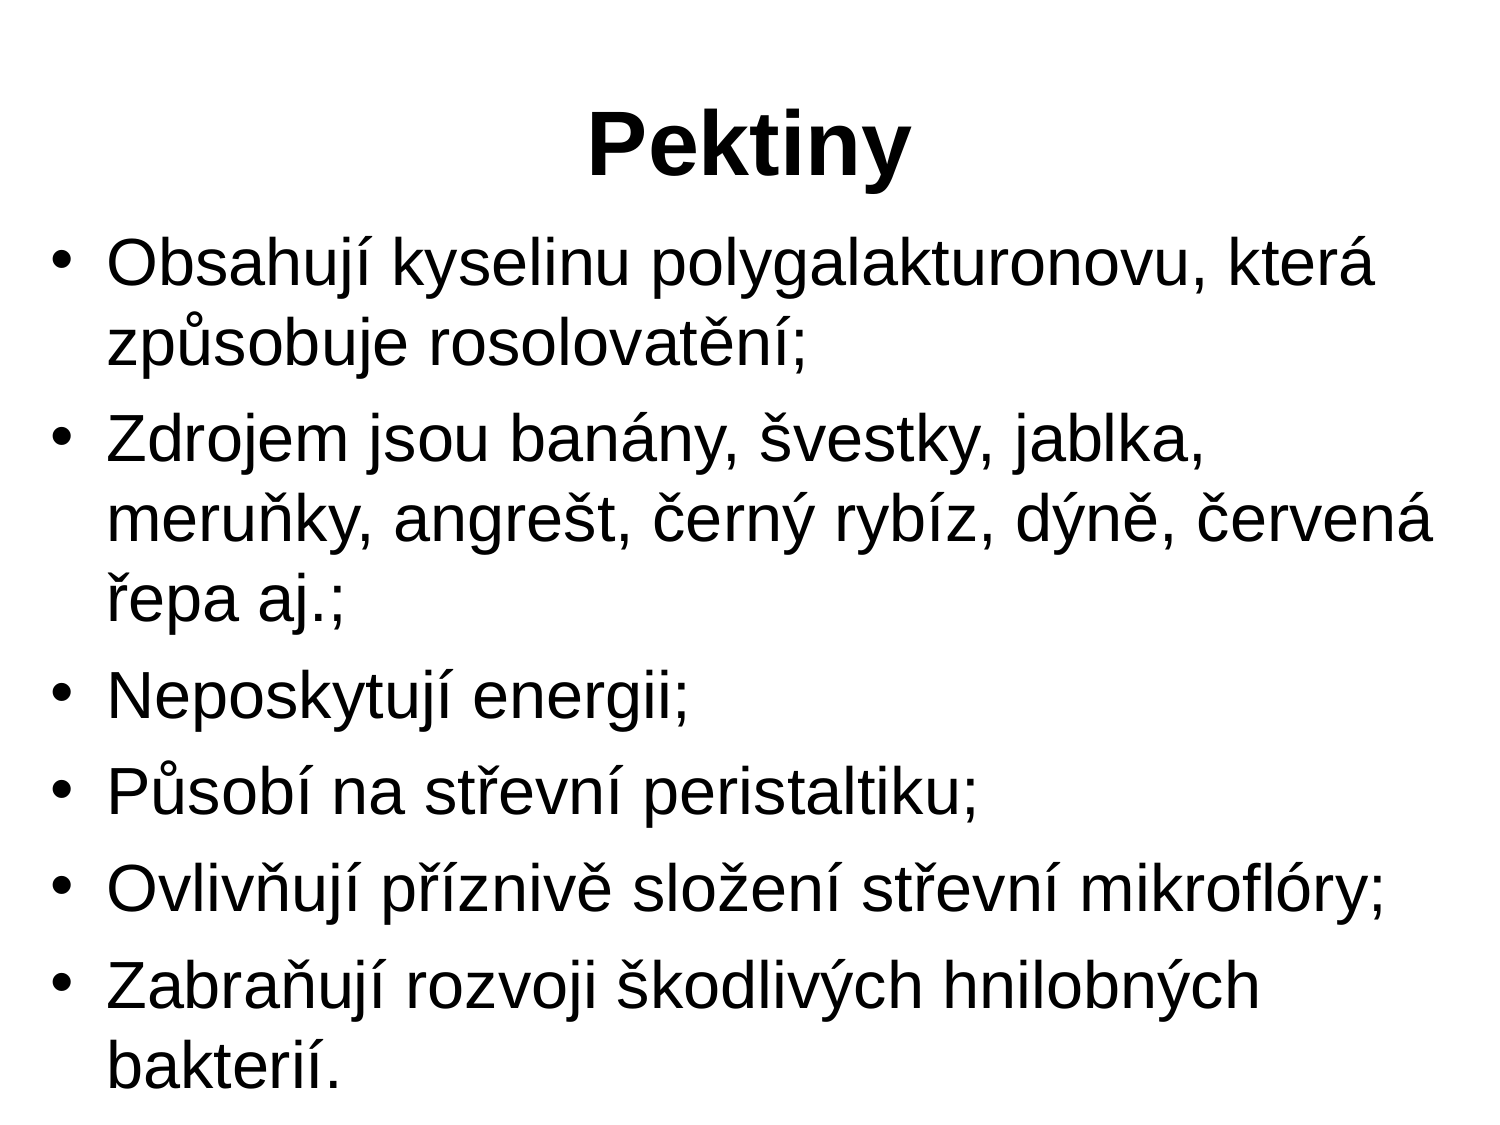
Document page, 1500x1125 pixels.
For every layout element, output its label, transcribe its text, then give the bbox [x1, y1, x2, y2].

list Obsahují kyselinu polygalakturonovu, která způsobuje rosolovatění; Zdrojem jsou banány, švestky, jablka, meruňky, angrešt, černý rybíz, dýně, červená řepa aj.; Neposkytují energii; Působí na střevní peristaltiku; Ovlivňují příznivě složení střevní mikroflóry; Zabraňují rozvoji škodlivých hnilobných bakterií. [35, 210, 1454, 1109]
title Pektiny [75, 45, 1426, 210]
